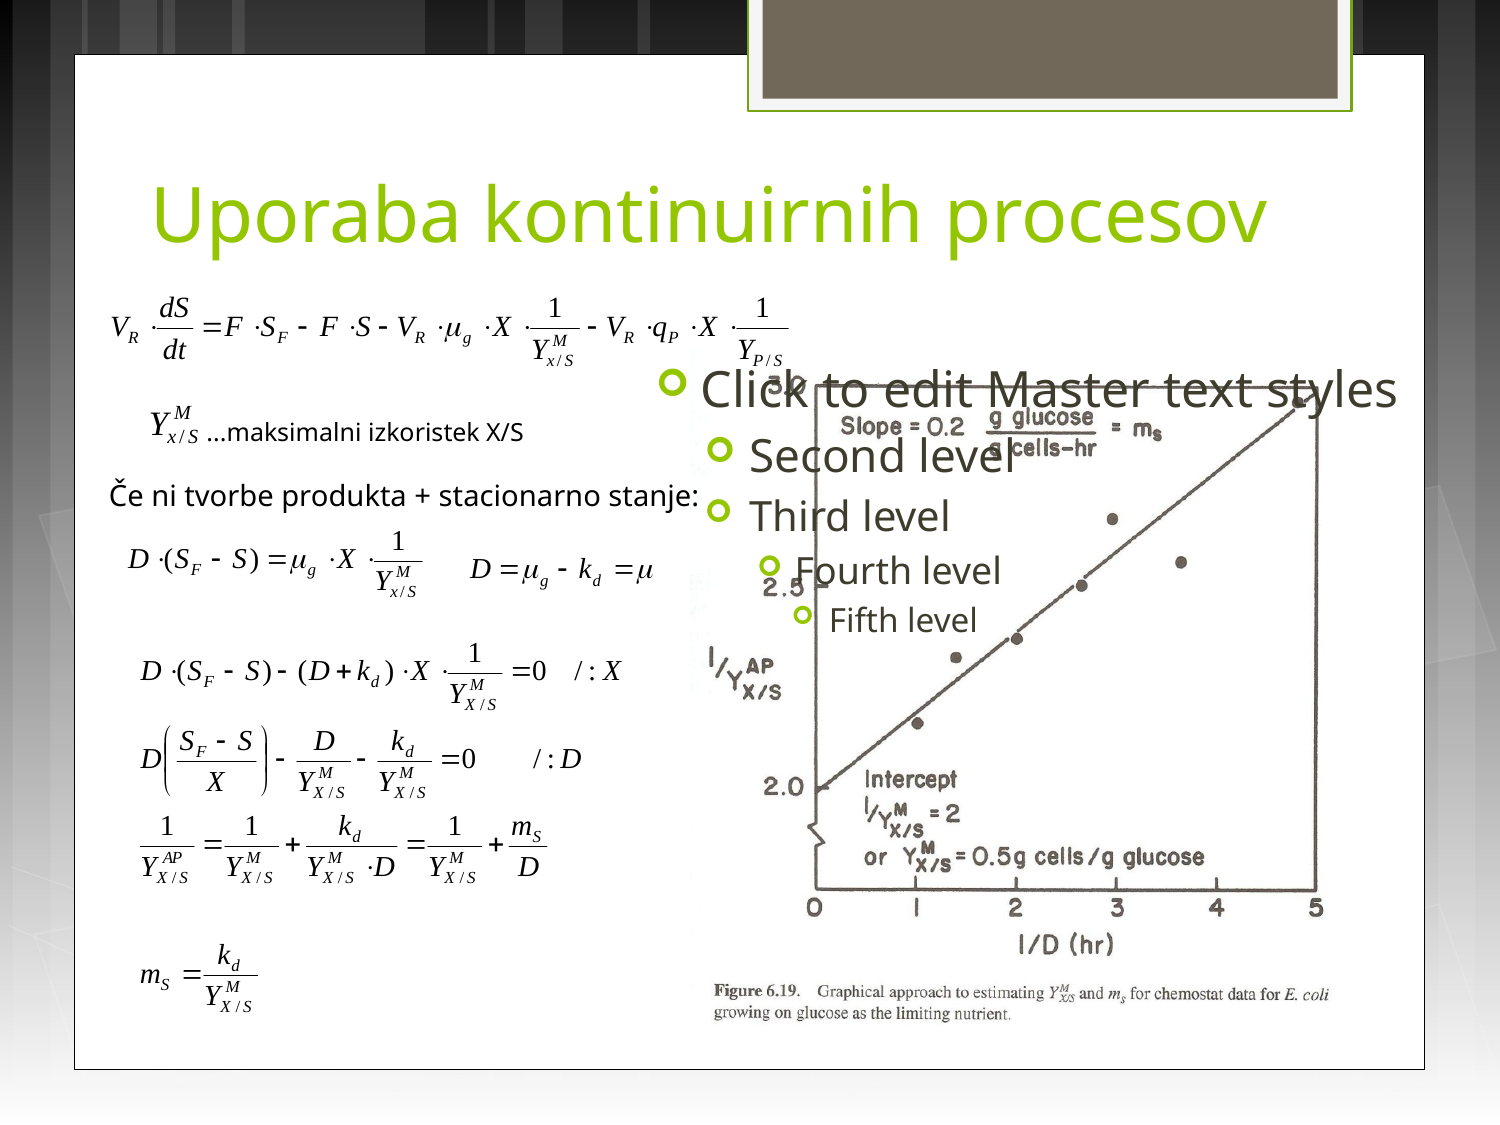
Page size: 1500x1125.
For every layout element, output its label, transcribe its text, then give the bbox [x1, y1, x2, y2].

text_box ...maksimalni izkoristek X/S [191, 408, 540, 454]
chart [109, 290, 796, 375]
chart [123, 524, 438, 608]
picture [464, 549, 659, 596]
picture [690, 349, 1353, 1049]
picture [135, 633, 632, 1019]
picture [145, 397, 207, 453]
picture [108, 289, 794, 373]
text_box Uporaba kontinuirnih procesov [135, 78, 1289, 266]
picture [122, 522, 436, 605]
chart [466, 550, 662, 597]
text_box Če ni tvorbe produkta + stacionarno stanje: [94, 469, 715, 520]
chart [135, 633, 633, 1021]
